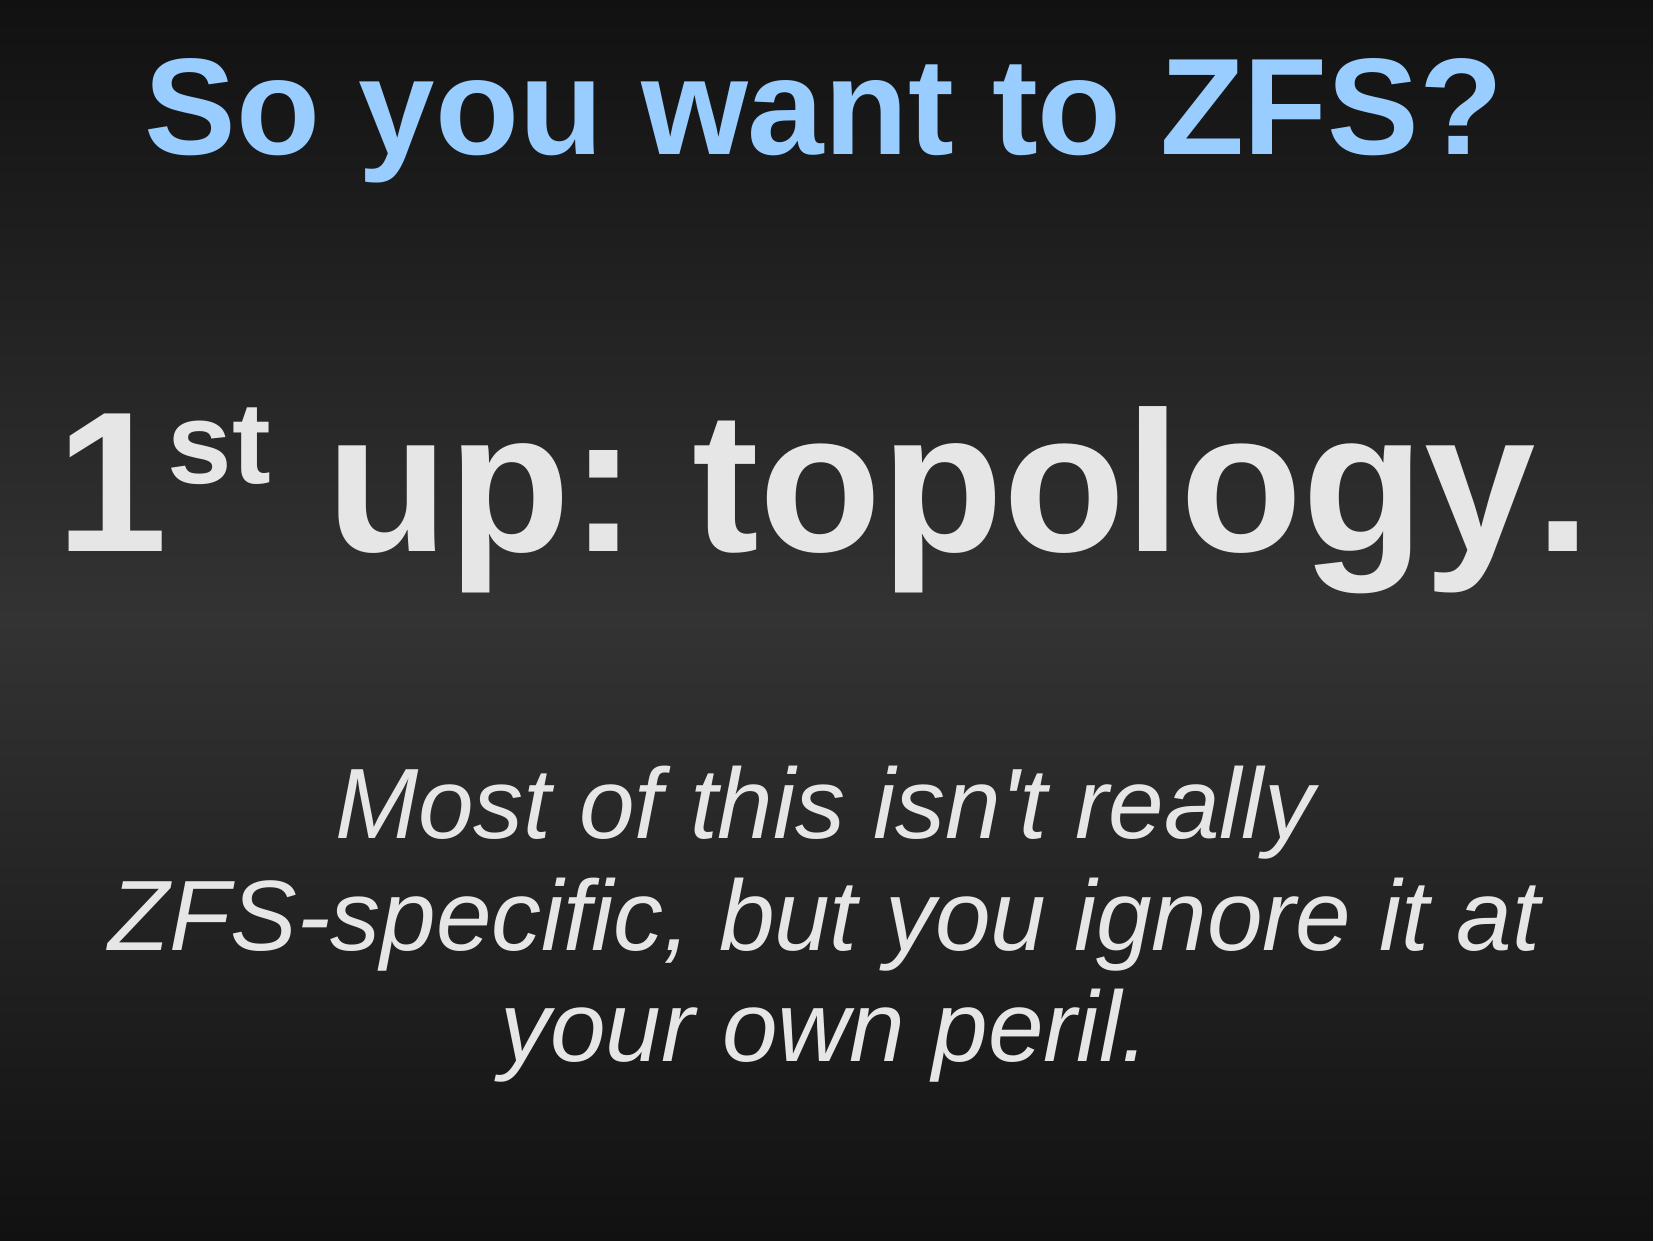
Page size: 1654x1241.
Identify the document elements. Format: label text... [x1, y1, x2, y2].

title 1st up: topology. Most of this isn't really ZFS-specific, but you ignore it at your own peril. [0, 212, 1651, 1241]
title So you want to ZFS? [0, 2, 1651, 211]
